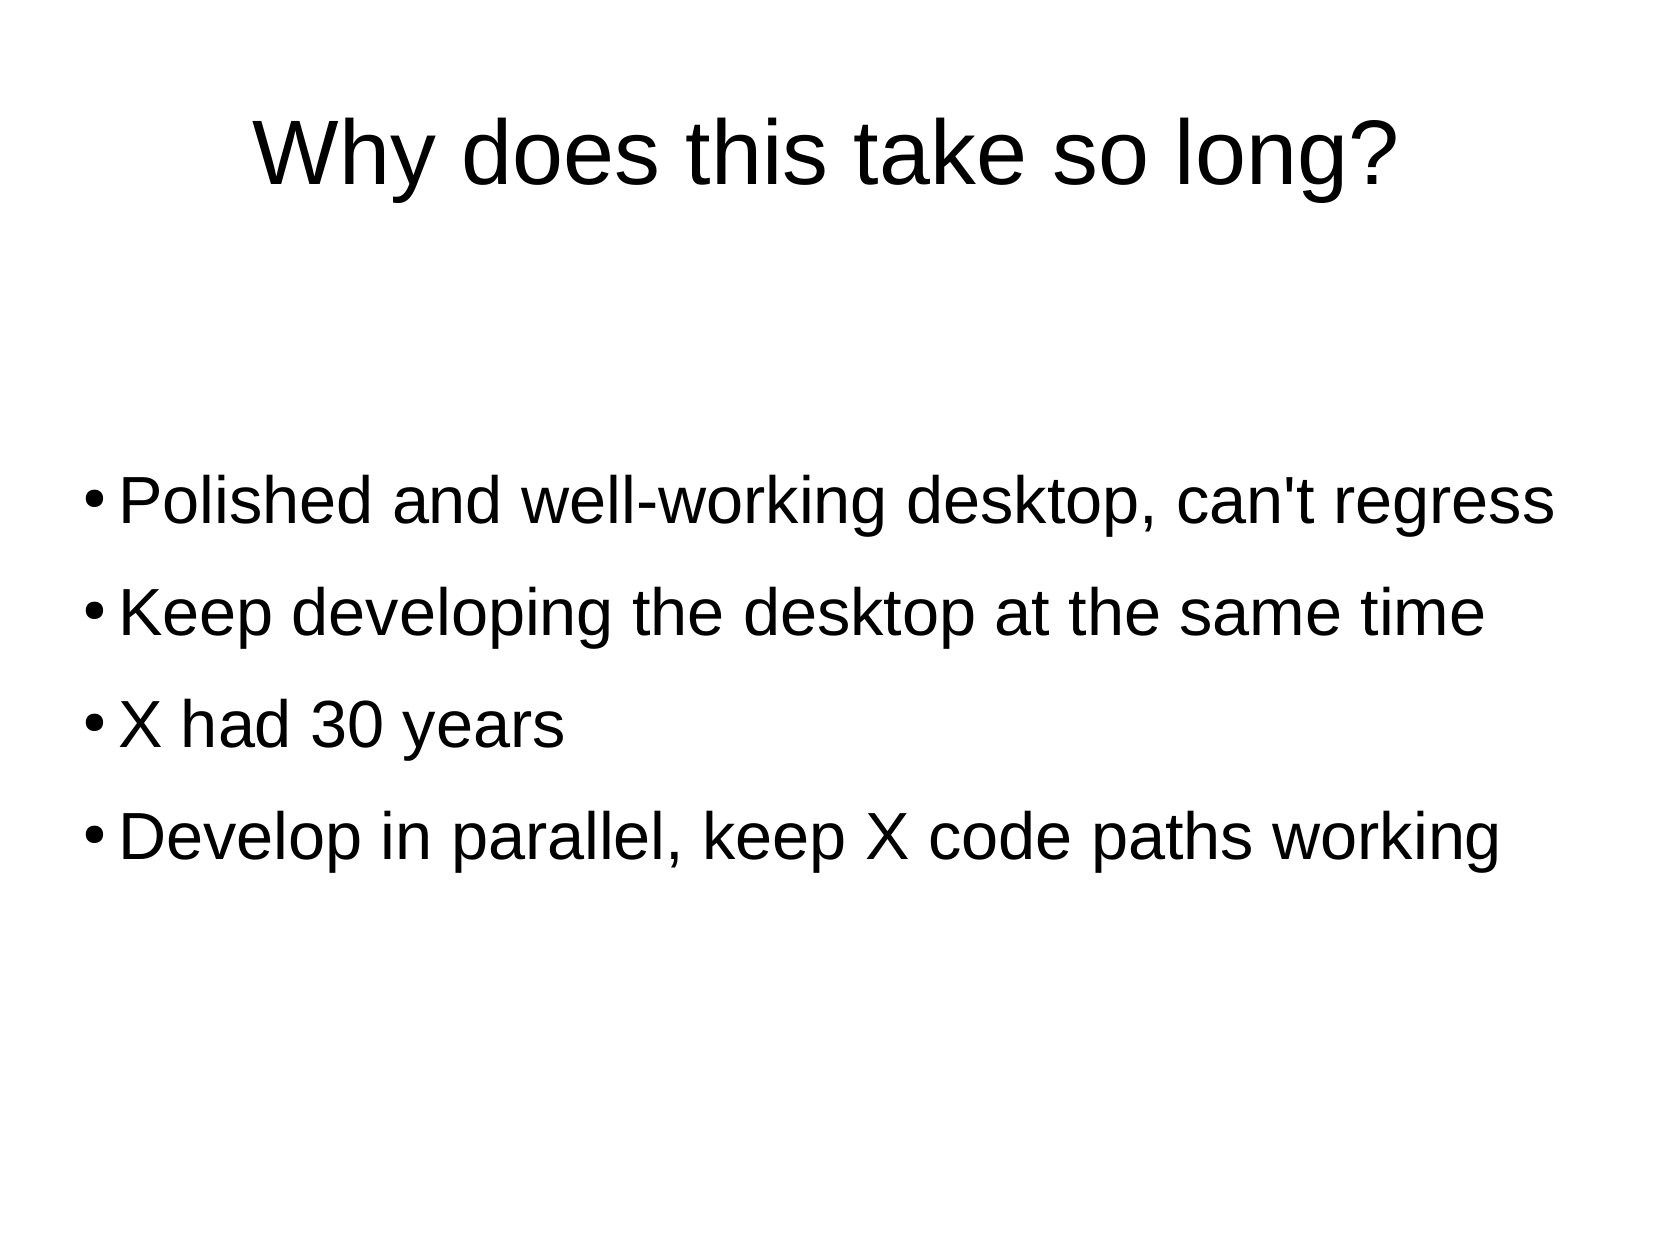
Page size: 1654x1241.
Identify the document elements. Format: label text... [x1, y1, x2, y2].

title Why does this take so long? [82, 49, 1571, 257]
subtitle Polished and well-working desktop, can't regress Keep developing the desktop at the same time X had 30 years Develop in parallel, keep X code paths working [82, 290, 1571, 1010]
